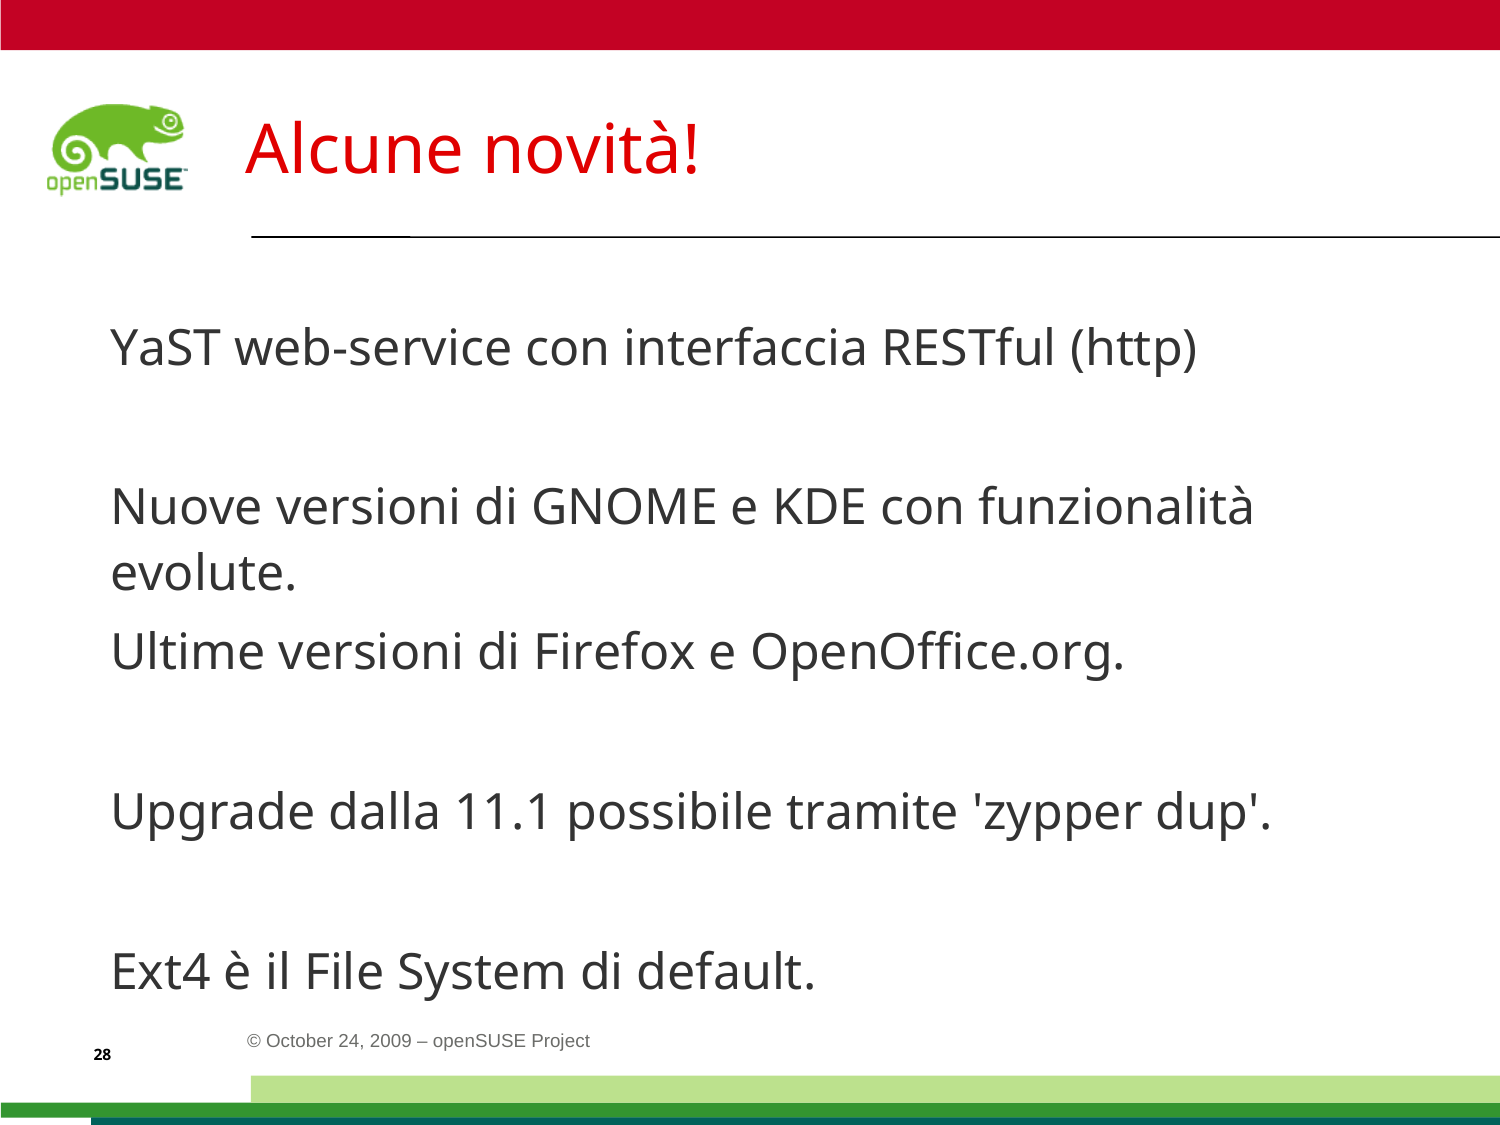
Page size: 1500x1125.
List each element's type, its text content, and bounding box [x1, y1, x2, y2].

picture [47, 104, 188, 197]
title Alcune novità! [245, 68, 1408, 231]
list YaST web-service con interfaccia RESTful (http) Nuove versioni di GNOME e KDE con funzionalità evolute. Ultime versioni di Firefox e OpenOffice.org. Upgrade dalla 11.1 possibile tramite 'zypper dup'. Ext4 è il File System di default. [110, 312, 1391, 1022]
